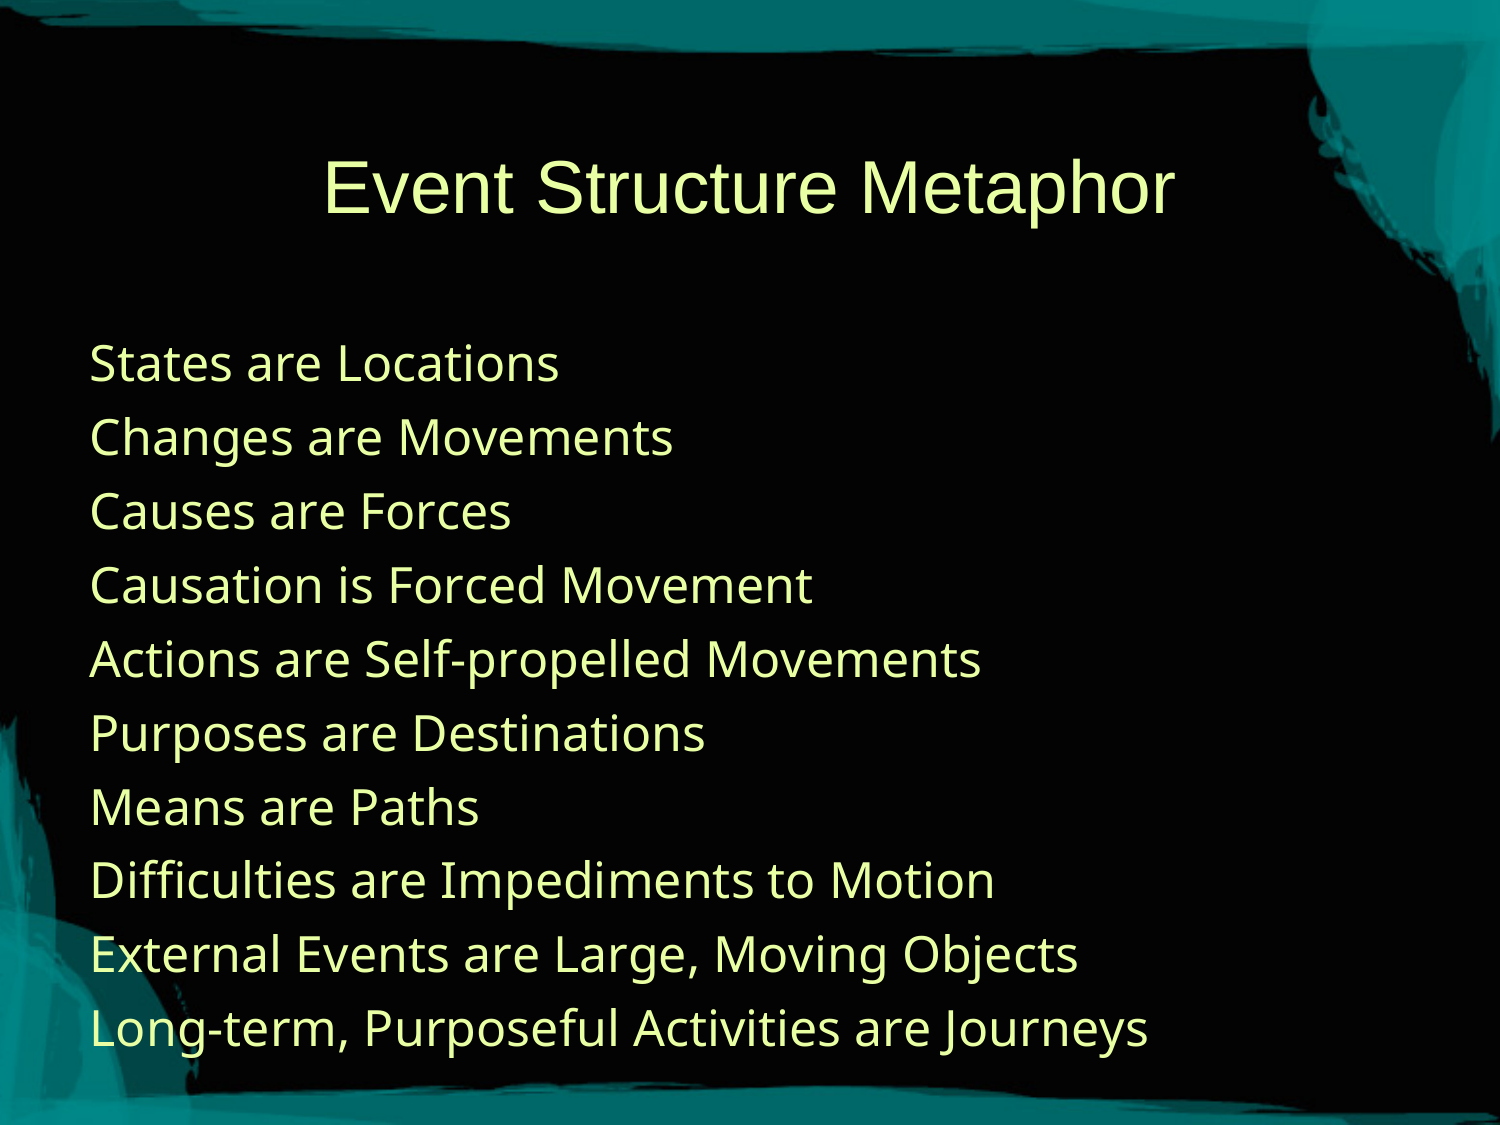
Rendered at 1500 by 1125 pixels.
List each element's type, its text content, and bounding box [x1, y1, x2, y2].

list States are Locations Changes are Movements Causes are Forces Causation is Forced Movement Actions are Self-propelled Movements Purposes are Destinations Means are Paths Difficulties are Impediments to Motion External Events are Large, Moving Objects Long-term, Purposeful Activities are Journeys [75, 324, 1426, 980]
title Event Structure Metaphor [75, 75, 1426, 301]
picture [0, 0, 1500, 1125]
